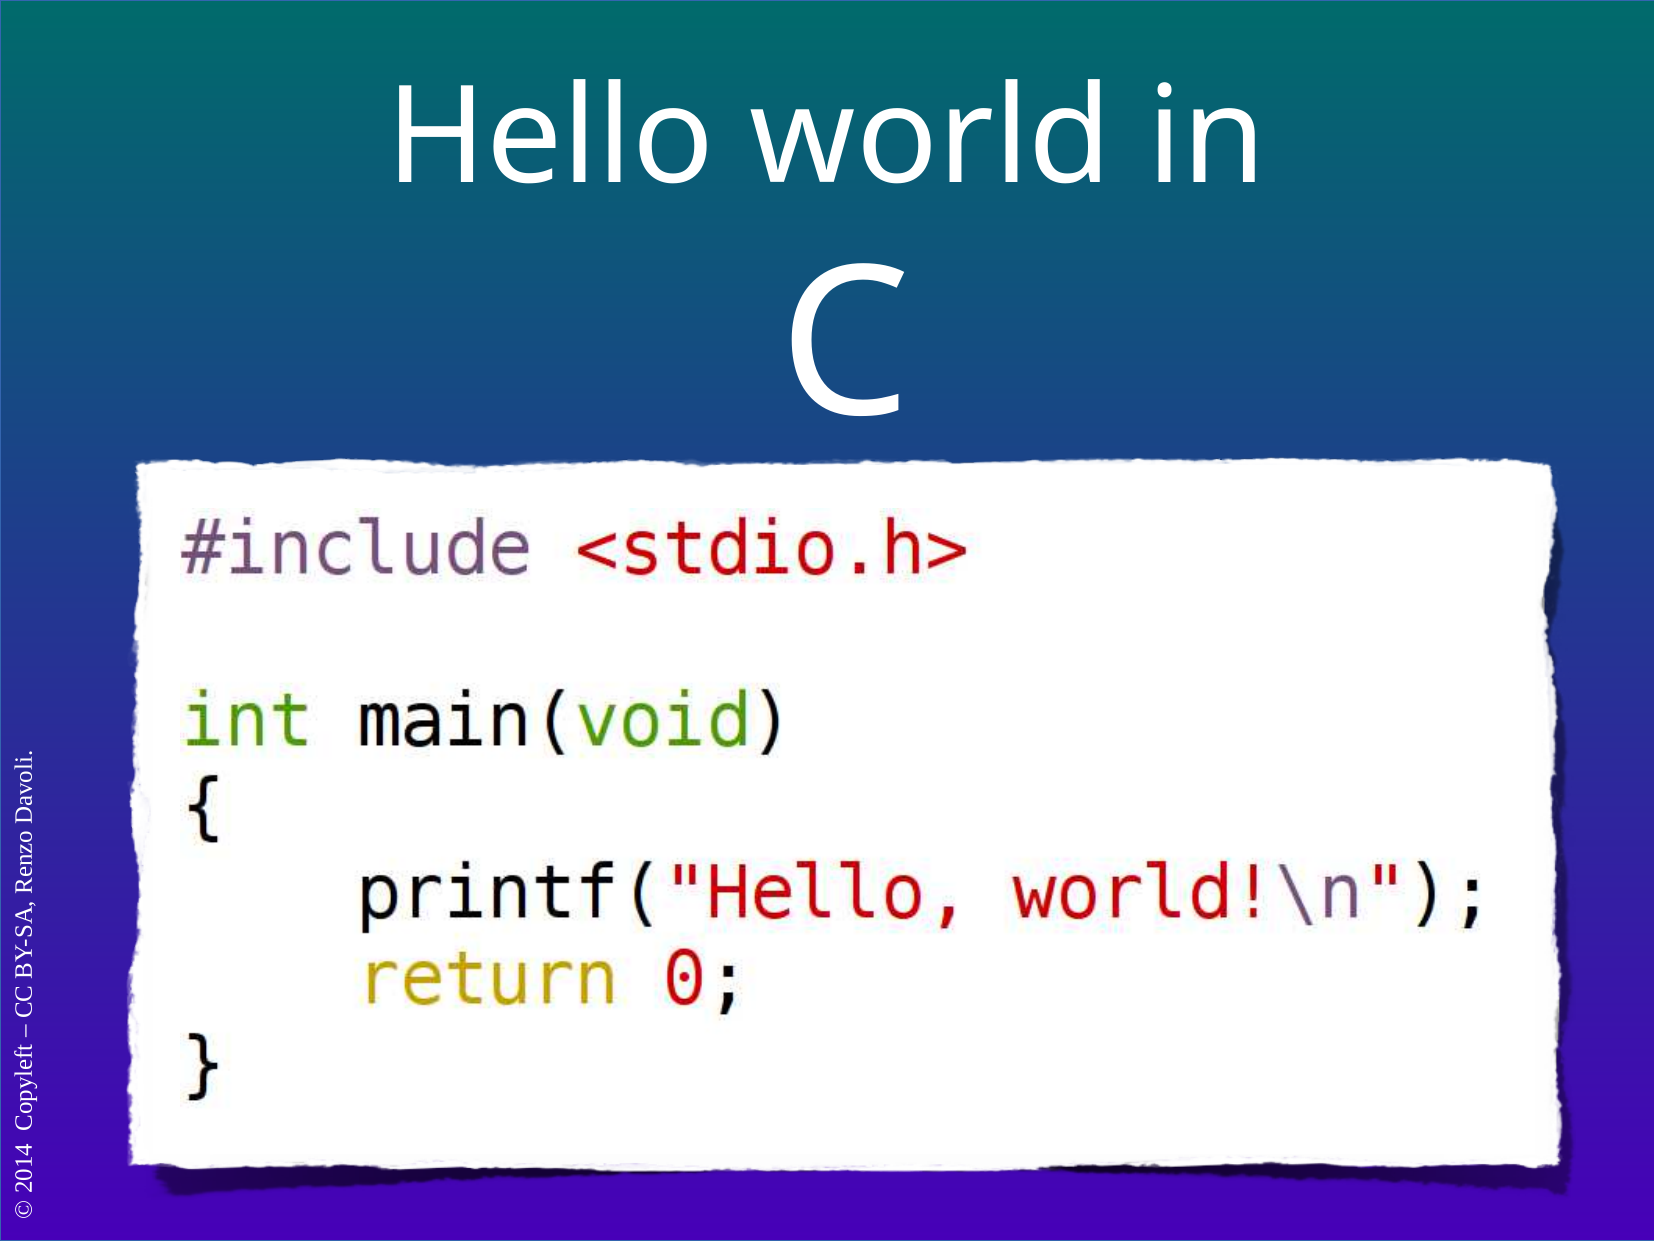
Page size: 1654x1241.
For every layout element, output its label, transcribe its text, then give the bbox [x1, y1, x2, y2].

text_box C [765, 185, 931, 443]
title Hello world in [0, 44, 1654, 215]
picture [120, 449, 1576, 1201]
